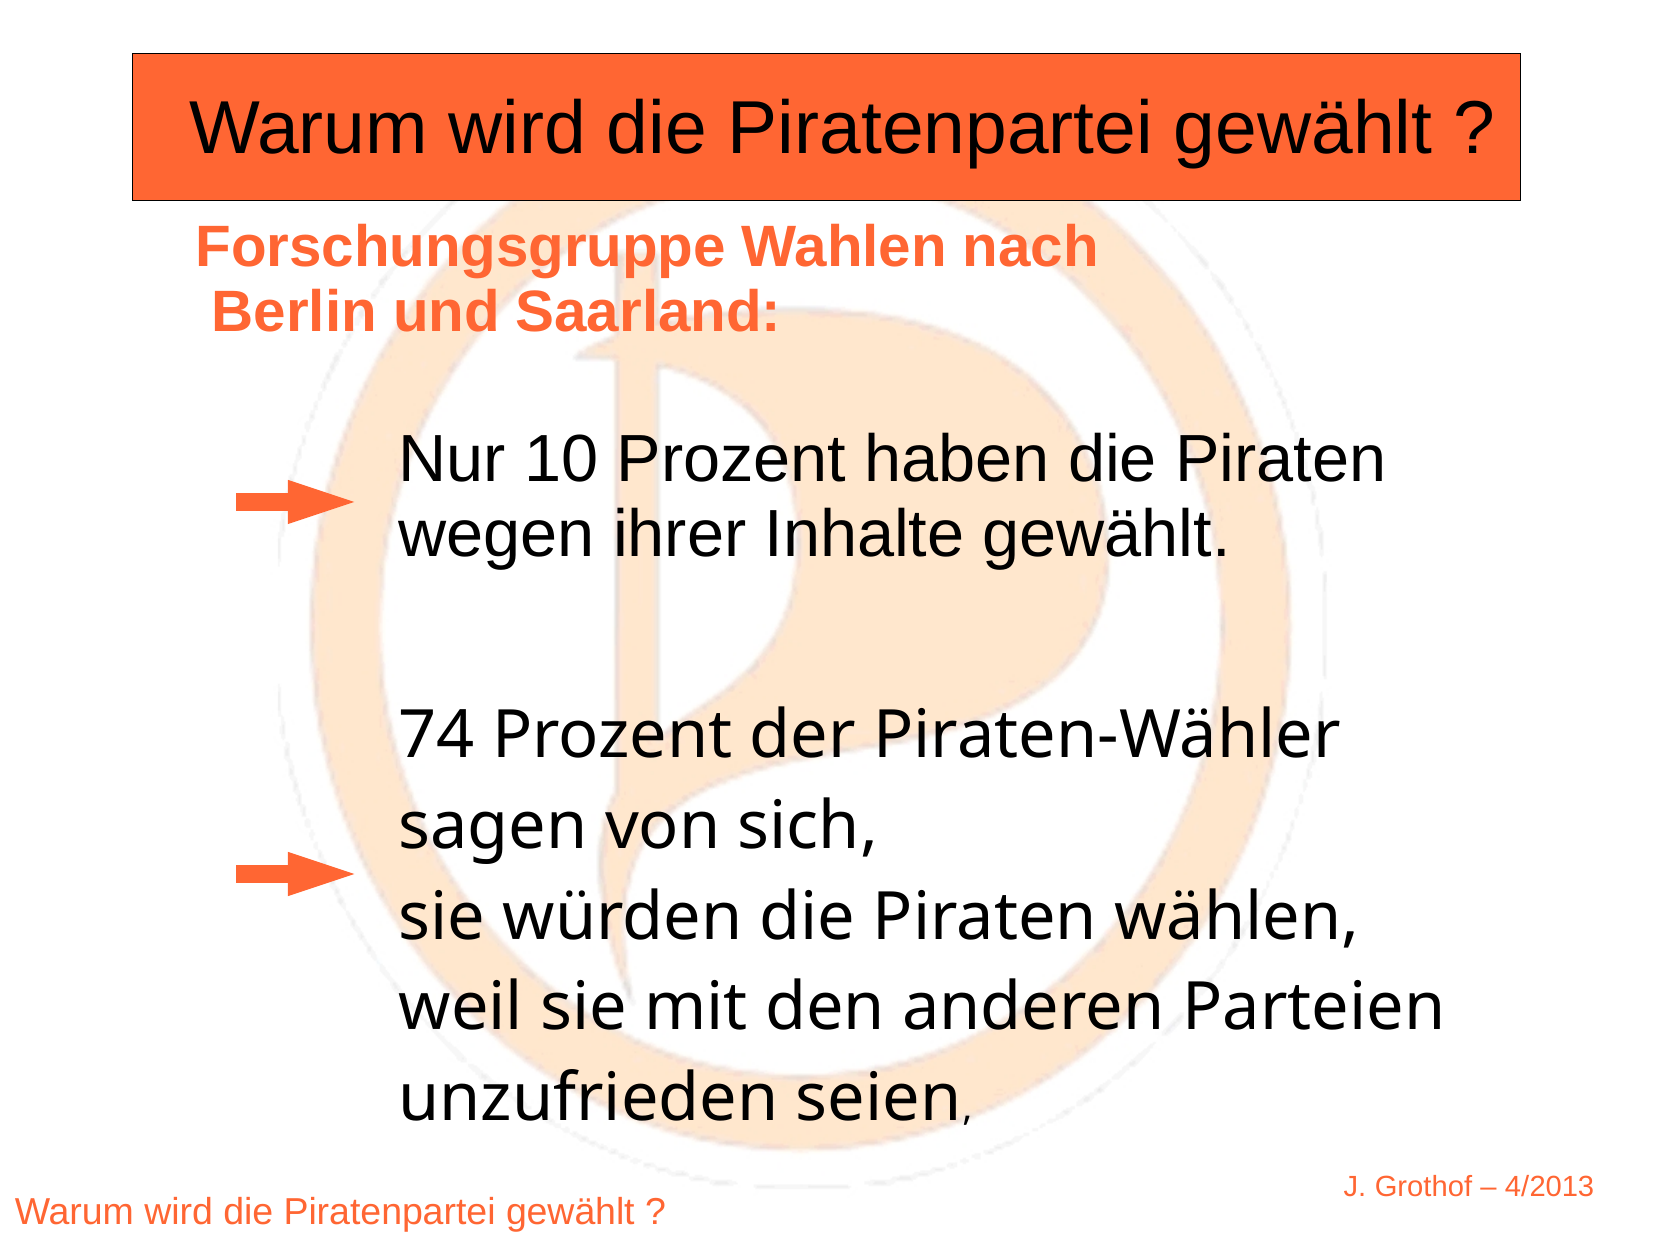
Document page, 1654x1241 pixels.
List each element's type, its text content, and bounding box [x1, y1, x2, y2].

text_box [132, 53, 1521, 201]
text_box Forschungsgruppe Wahlen nach Berlin und Saarland: [180, 206, 1115, 355]
picture [0, 0, 1654, 1241]
text_box Warum wird die Piratenpartei gewählt ? [0, 1183, 680, 1241]
text_box 74 Prozent der Piraten-Wähler sagen von sich, sie würden die Piraten wählen, weil sie mit den anderen Parteien unzufrieden seien, [383, 679, 1399, 1068]
text_box Warum wird die Piratenpartei gewählt ? [147, 78, 1511, 178]
text_box Nur 10 Prozent haben die Piraten wegen ihrer Inhalte gewählt. [383, 413, 1625, 620]
